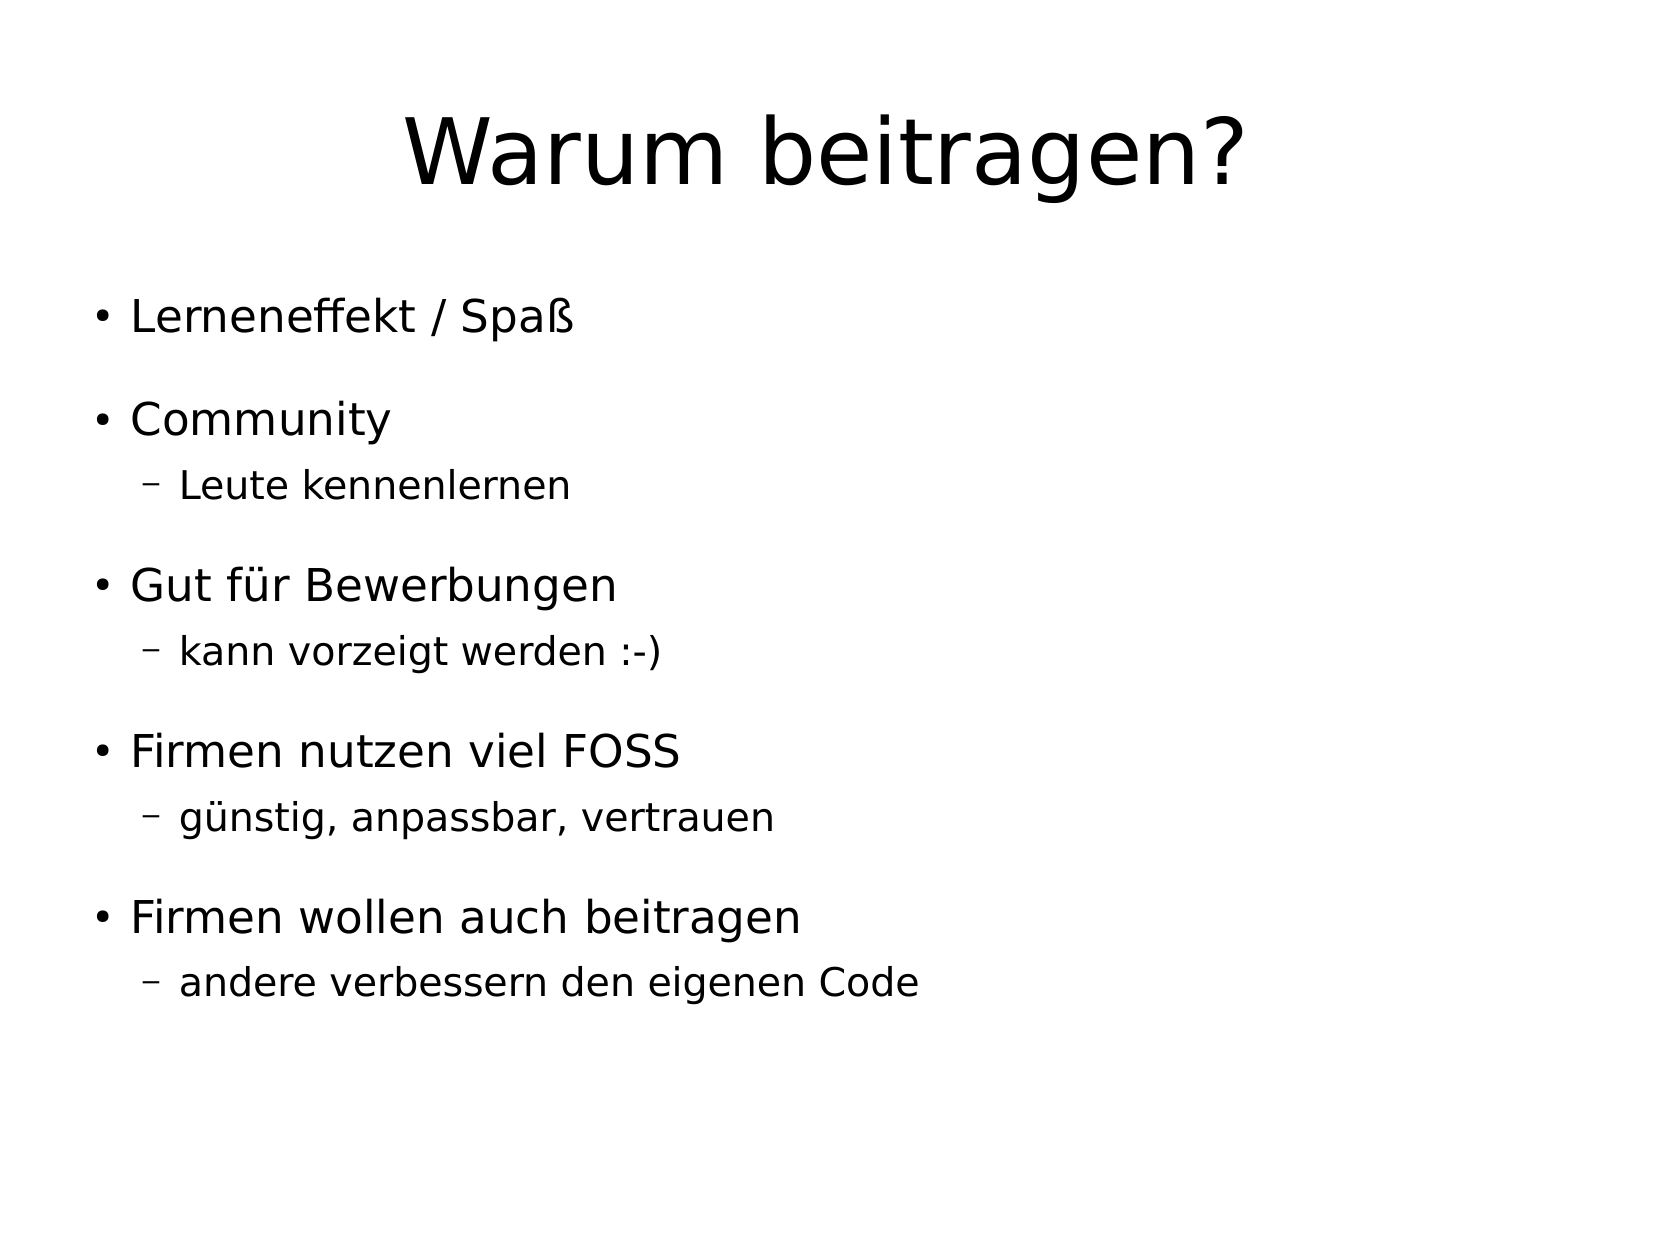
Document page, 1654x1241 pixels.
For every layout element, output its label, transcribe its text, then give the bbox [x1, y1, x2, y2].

list Lerneneffekt / Spaß Community Leute kennenlernen Gut für Bewerbungen kann vorzeigt werden :-) Firmen nutzen viel FOSS günstig, anpassbar, vertrauen Firmen wollen auch beitragen andere verbessern den eigenen Code [82, 290, 1571, 1010]
title Warum beitragen? [82, 49, 1571, 257]
